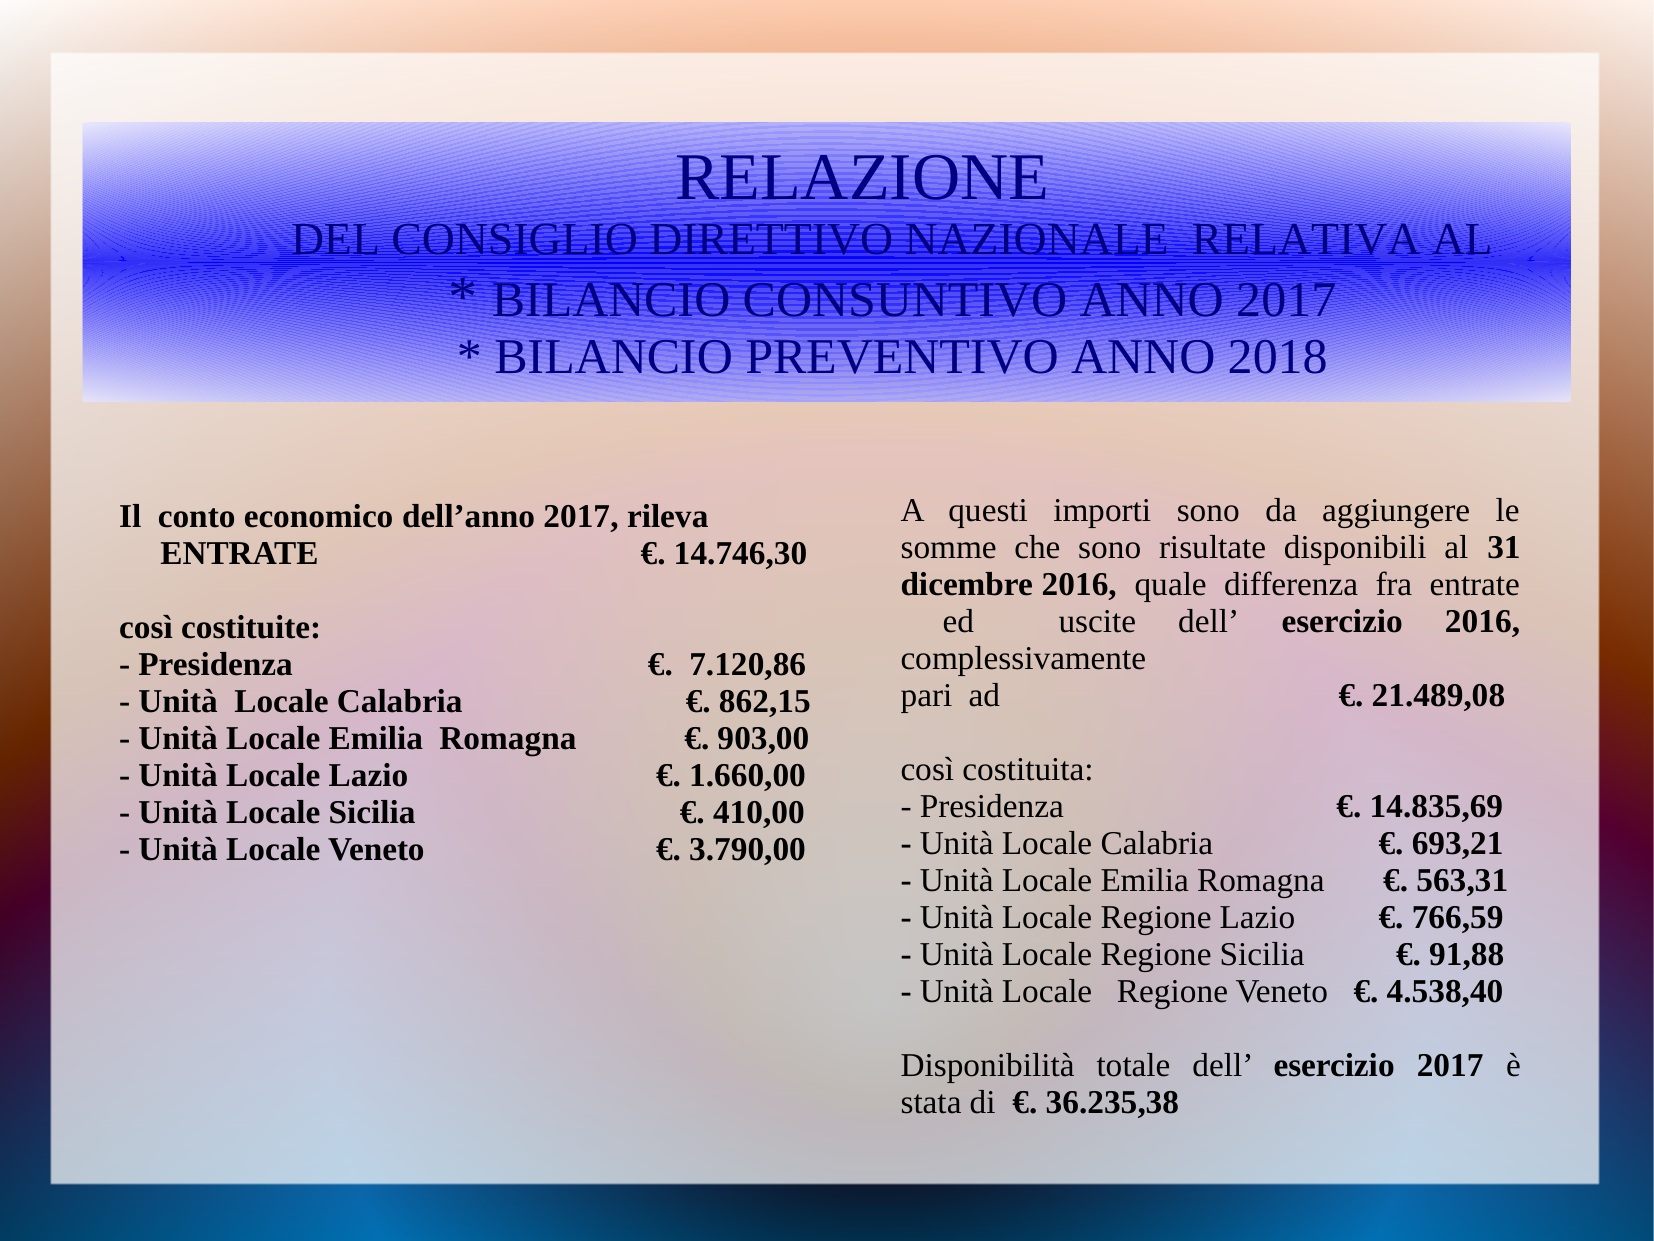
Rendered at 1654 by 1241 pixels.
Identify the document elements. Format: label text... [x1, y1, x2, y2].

title RELAZIONE DEL CONSIGLIO DIRETTIVO NAZIONALE RELATIVA AL * BILANCIO CONSUNTIVO ANNO 2017 * BILANCIO PREVENTIVO ANNO 2018 [82, 122, 1571, 402]
text_box A questi importi sono da aggiungere le somme che sono risultate disponibili al 31 dicembre 2016, quale differenza fra entrate ed uscite dell’ esercizio 2016, complessivamente pari ad €. 21.489,08 così costituita: - Presidenza €. 14.835,69 - Unità Locale Calabria €. 693,21 - Unità Locale Emilia Romagna €. 563,31 - Unità Locale Regione Lazio €. 766,59 - Unità Locale Regione Sicilia €. 91,88 - Unità Locale Regione Veneto €. 4.538,40 Disponibilità totale dell’ esercizio 2017 è stata di €. 36.235,38 [885, 484, 1536, 1112]
text_box Il conto economico dell’anno 2017, rileva ENTRATE €. 14.746,30 così costituite: - Presidenza €. 7.120,86 - Unità Locale Calabria €. 862,15 - Unità Locale Emilia Romagna €. 903,00 - Unità Locale Lazio €. 1.660,00 - Unità Locale Sicilia €. 410,00 - Unità Locale Veneto €. 3.790,00 [104, 490, 837, 883]
picture [0, 0, 1654, 1241]
